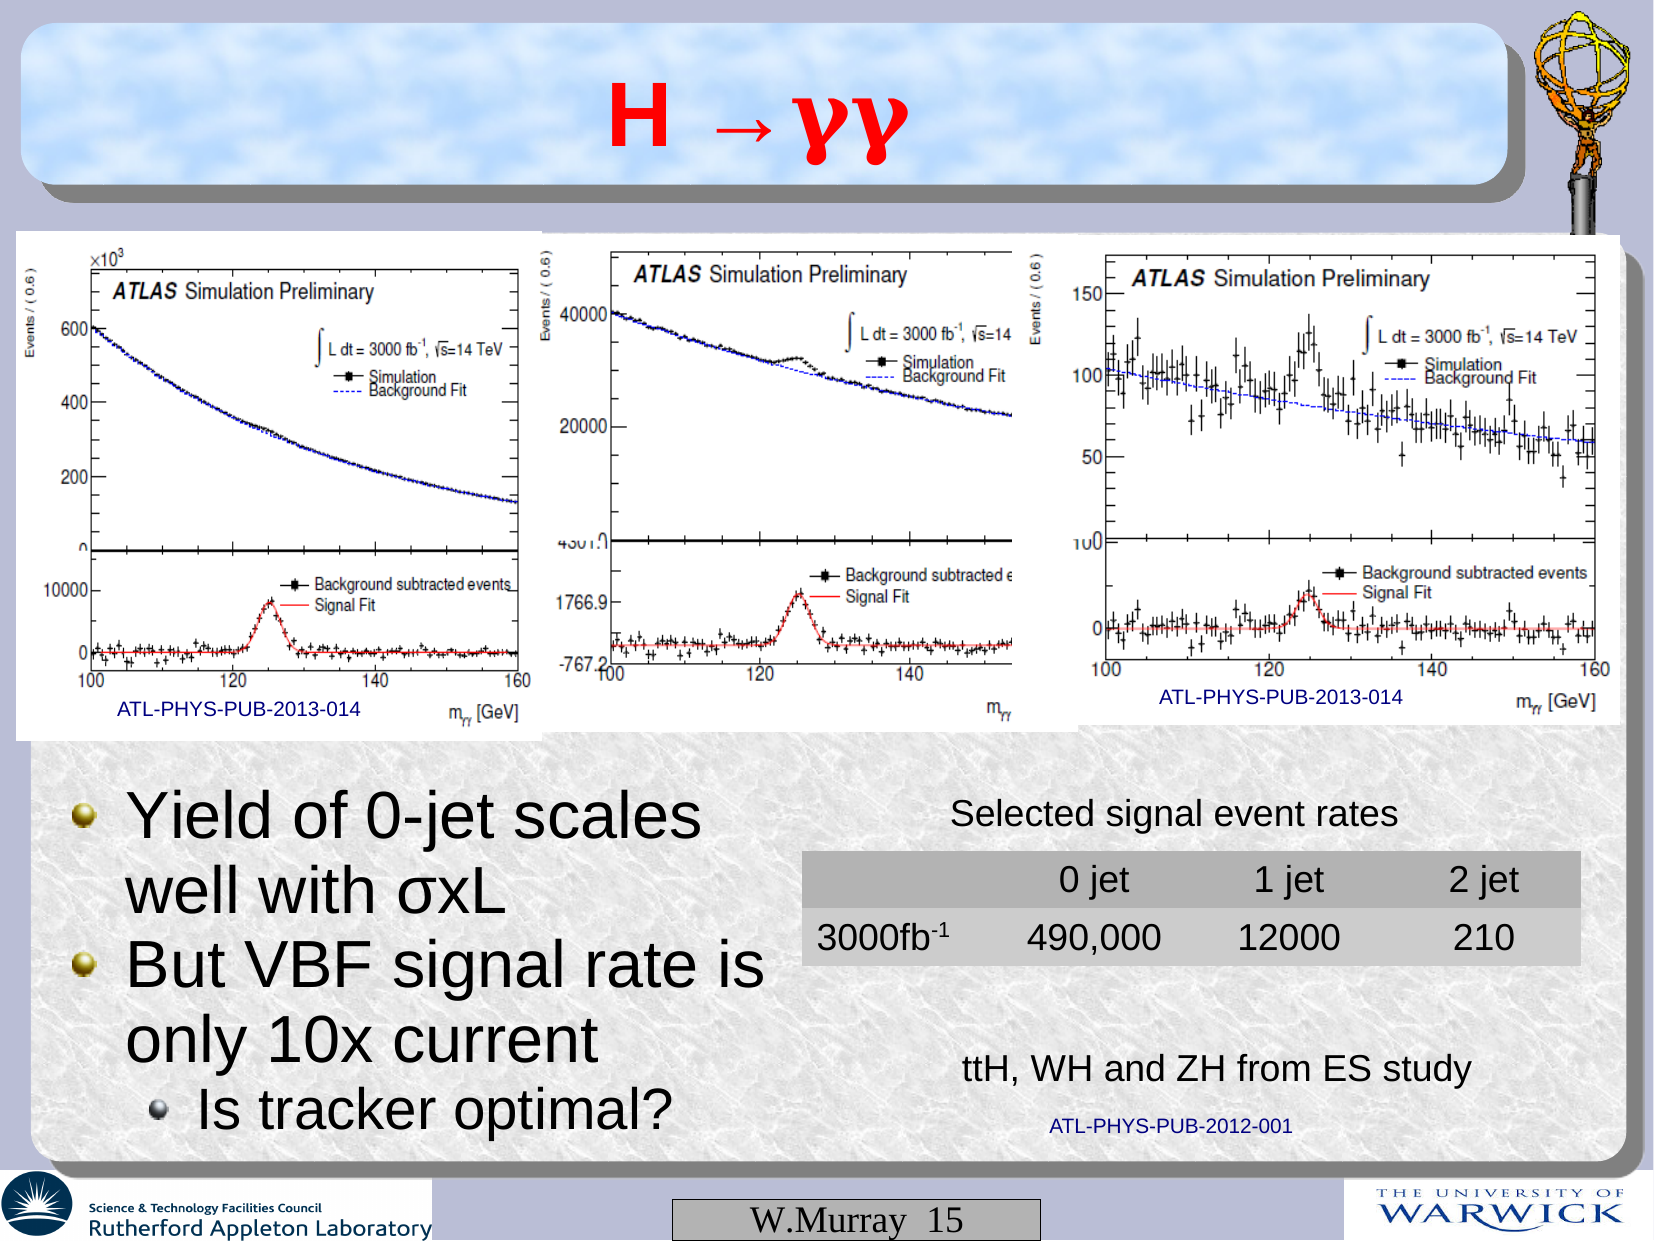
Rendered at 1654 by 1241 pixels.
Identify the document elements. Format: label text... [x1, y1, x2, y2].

table_header [802, 851, 997, 908]
text_box Selected signal event rates [935, 785, 1414, 843]
table_cell 490,000 [997, 908, 1192, 966]
title H →γγ [29, 39, 1489, 190]
text_box ttH, WH and ZH from ES study [947, 1039, 1517, 1097]
picture [0, 1170, 432, 1241]
text_box ATL-PHYS-PUB-2012-001 [1034, 1107, 1347, 1146]
text_box ATL-PHYS-PUB-2013-014 [1144, 678, 1457, 717]
table_cell 210 [1387, 908, 1581, 966]
text_box ATL-PHYS-PUB-2013-014 [102, 690, 414, 729]
picture [20, 22, 1508, 181]
picture [1344, 1170, 1654, 1241]
table_header 2 jet [1387, 851, 1581, 908]
list Yield of 0-jet scales well with σxL But VBF signal rate is only 10x current Is tracker optimal? [54, 777, 789, 1148]
picture [16, 0, 1654, 1162]
table_header 1 jet [1192, 851, 1387, 908]
table_cell 12000 [1192, 908, 1387, 966]
table_cell 3000fb-1 [802, 908, 997, 966]
table_header 0 jet [997, 851, 1192, 908]
